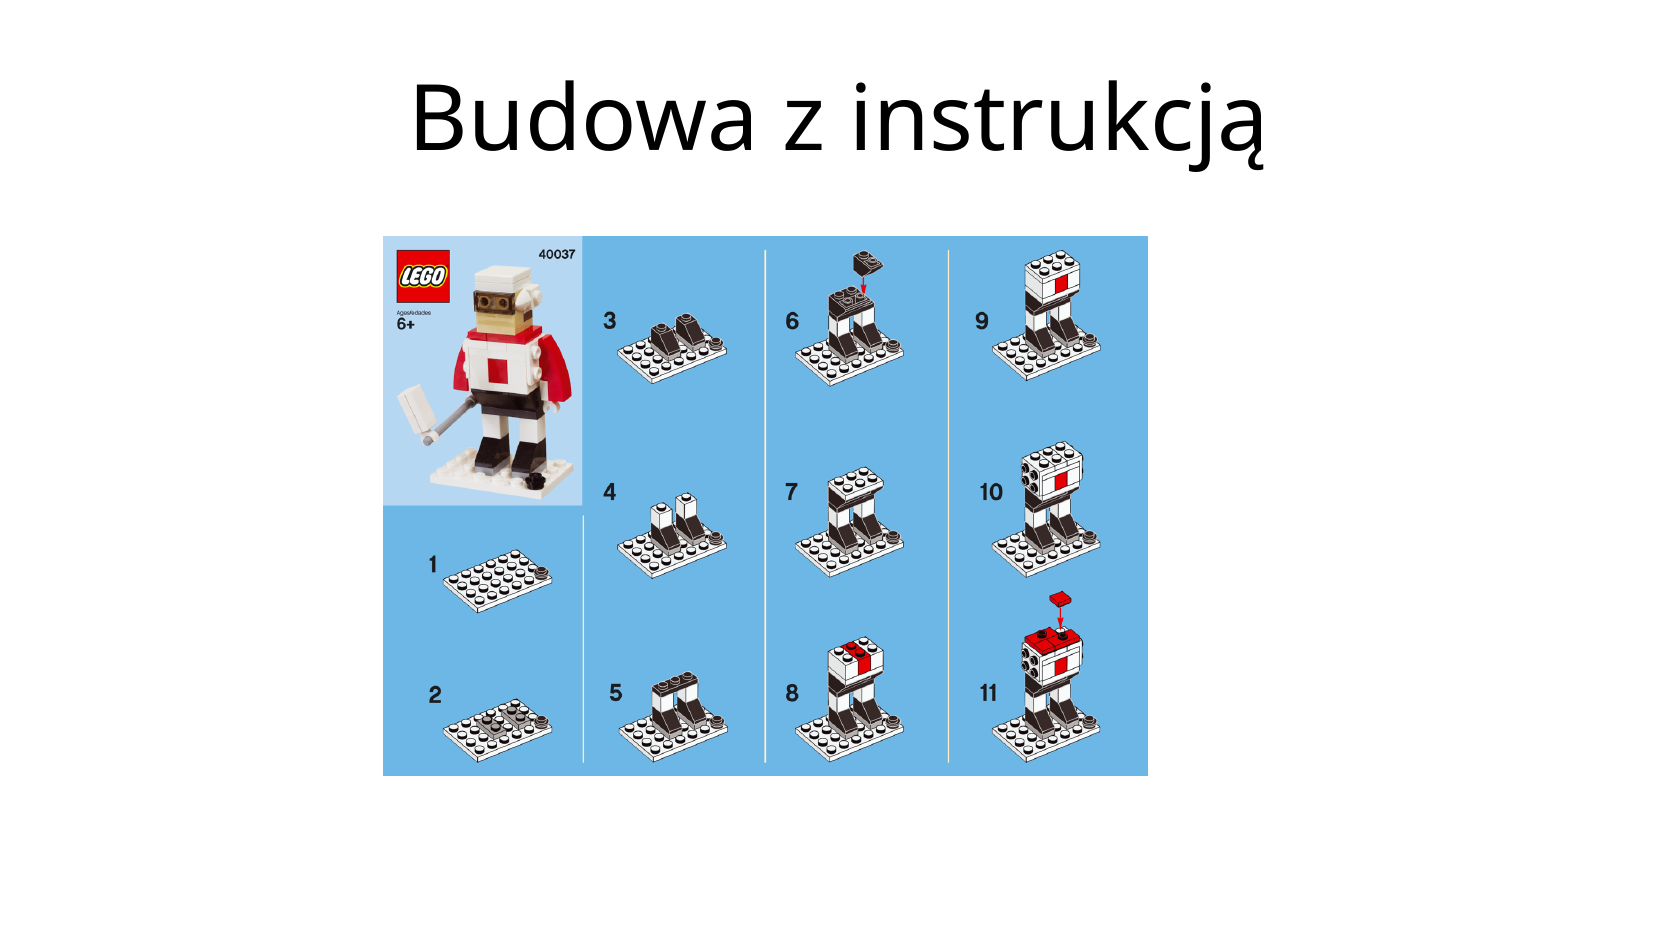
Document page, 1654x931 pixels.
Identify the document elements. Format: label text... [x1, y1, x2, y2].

picture [383, 236, 1148, 776]
title Budowa z instrukcją [82, 37, 1571, 193]
